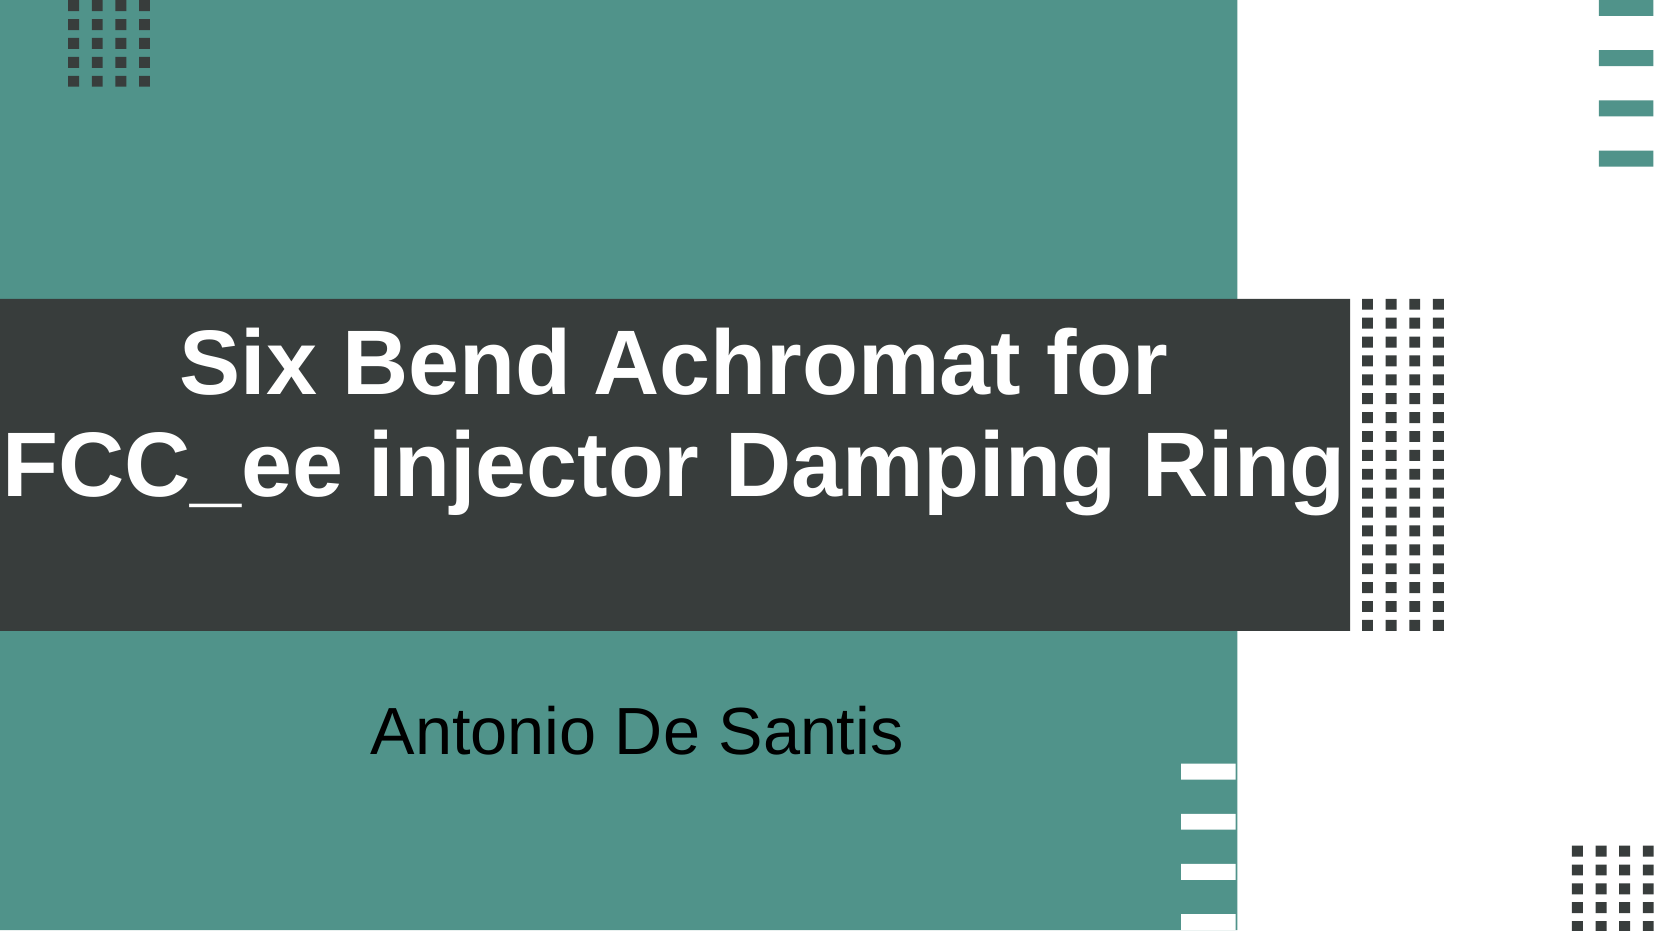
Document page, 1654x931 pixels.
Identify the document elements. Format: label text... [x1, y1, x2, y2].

title Six Bend Achromat for FCC_ee injector Damping Ring [0, 298, 1351, 631]
subtitle Antonio De Santis [112, 636, 1163, 826]
